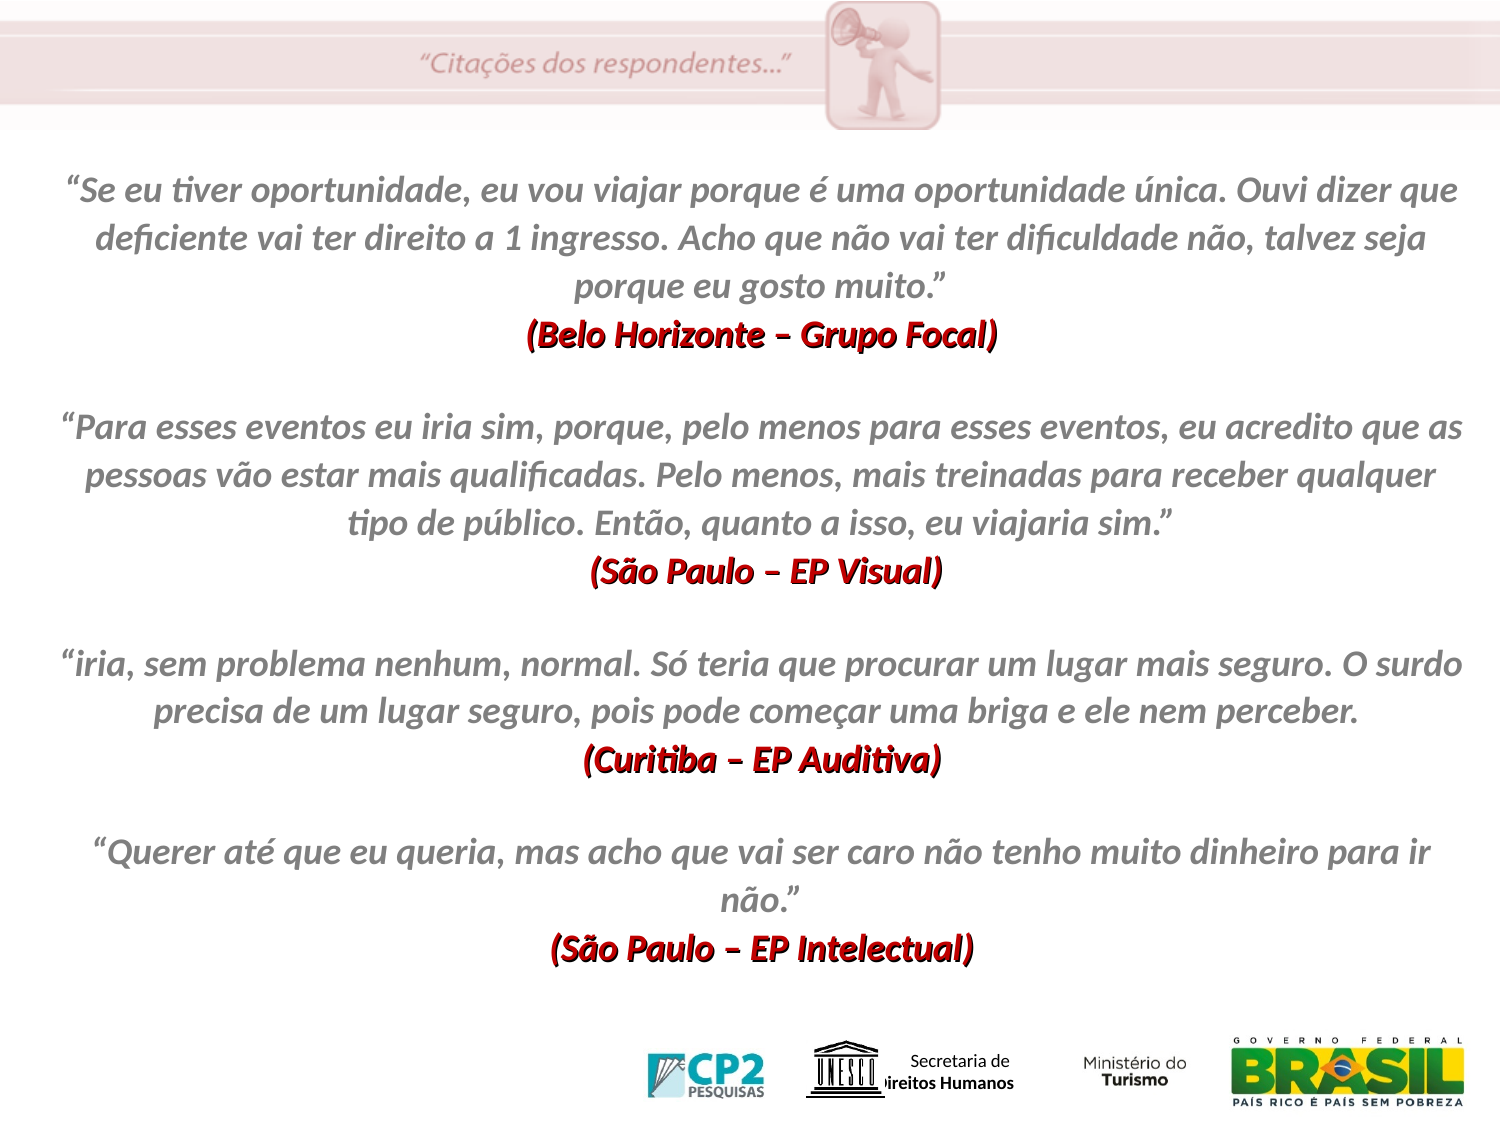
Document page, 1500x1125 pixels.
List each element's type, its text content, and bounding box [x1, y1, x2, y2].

text_box “Se eu tiver oportunidade, eu vou viajar porque é uma oportunidade única. Ouvi dizer que deficiente vai ter direito a 1 ingresso. Acho que não vai ter dificuldade não, talvez seja porque eu gosto muito.” (Belo Horizonte – Grupo Focal) “Para esses eventos eu iria sim, porque, pelo menos para esses eventos, eu acredito que as pessoas vão estar mais qualificadas. Pelo menos, mais treinadas para receber qualquer tipo de público. Então, quanto a isso, eu viajaria sim.” (São Paulo – EP Visual) “iria, sem problema nenhum, normal. Só teria que procurar um lugar mais seguro. O surdo precisa de um lugar seguro, pois pode começar uma briga e ele nem perceber. (Curitiba – EP Auditiva) “Querer até que eu queria, mas acho que vai ser caro não tenho muito dinheiro para ir não.” (São Paulo – EP Intelectual) [41, 155, 1482, 1021]
picture [0, 1, 1500, 131]
